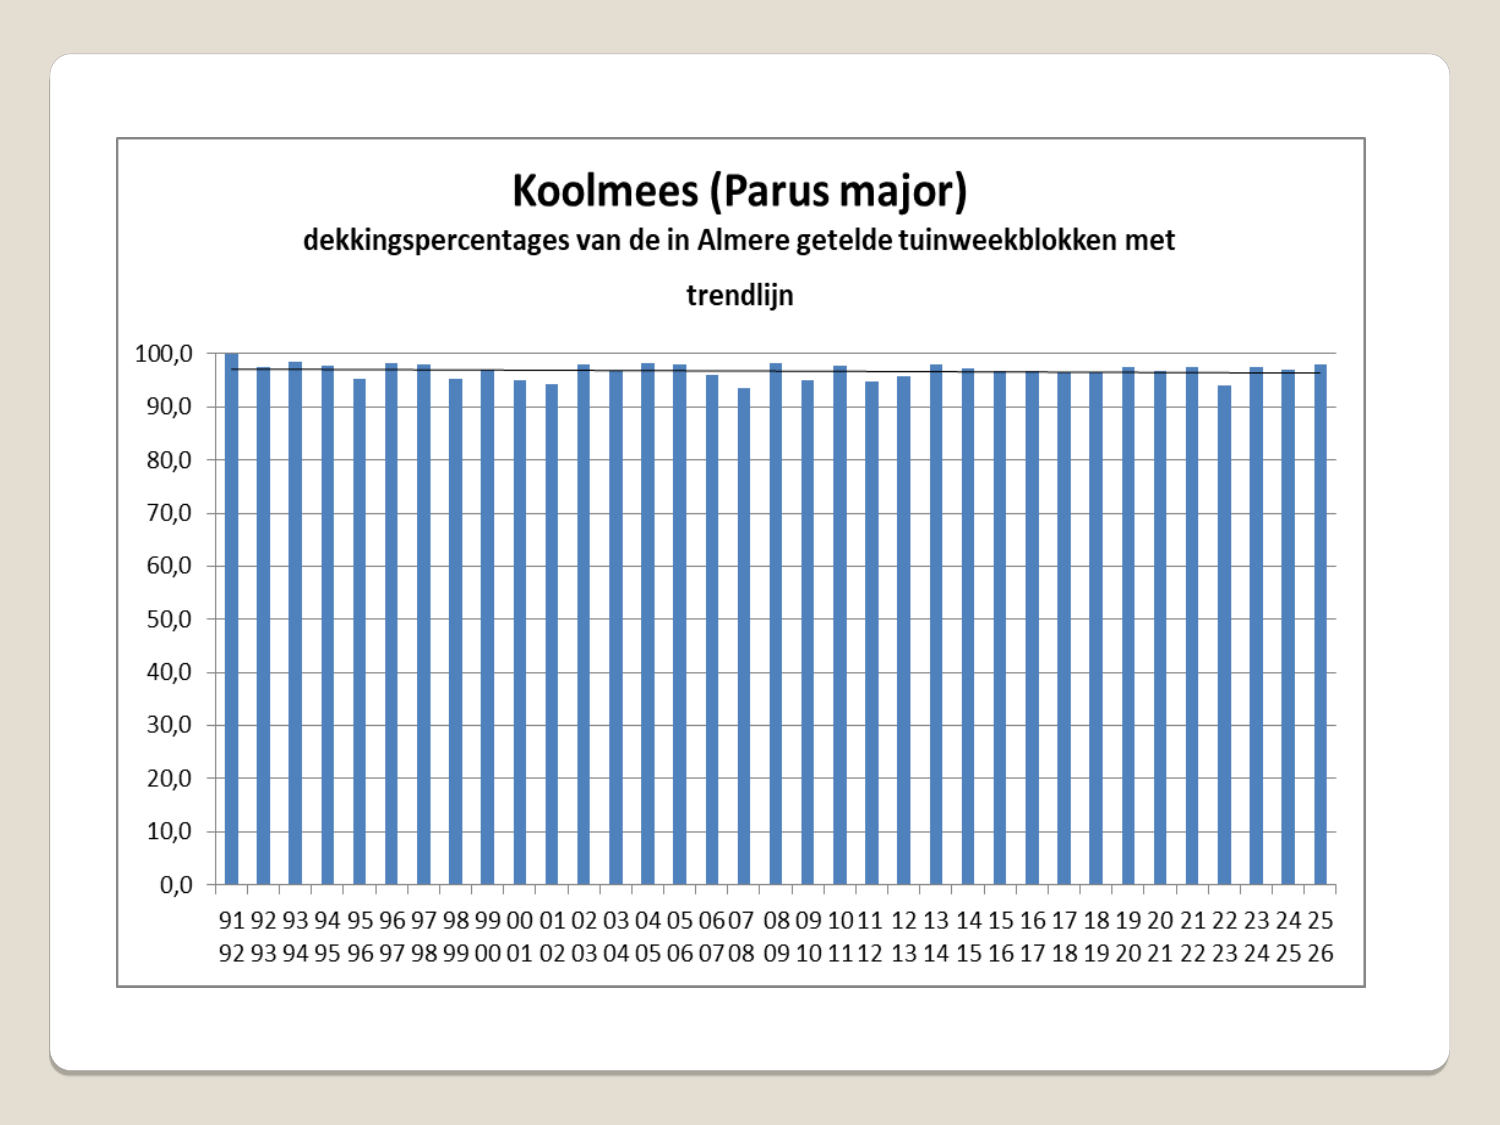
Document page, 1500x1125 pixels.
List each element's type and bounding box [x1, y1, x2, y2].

picture [116, 137, 1366, 988]
